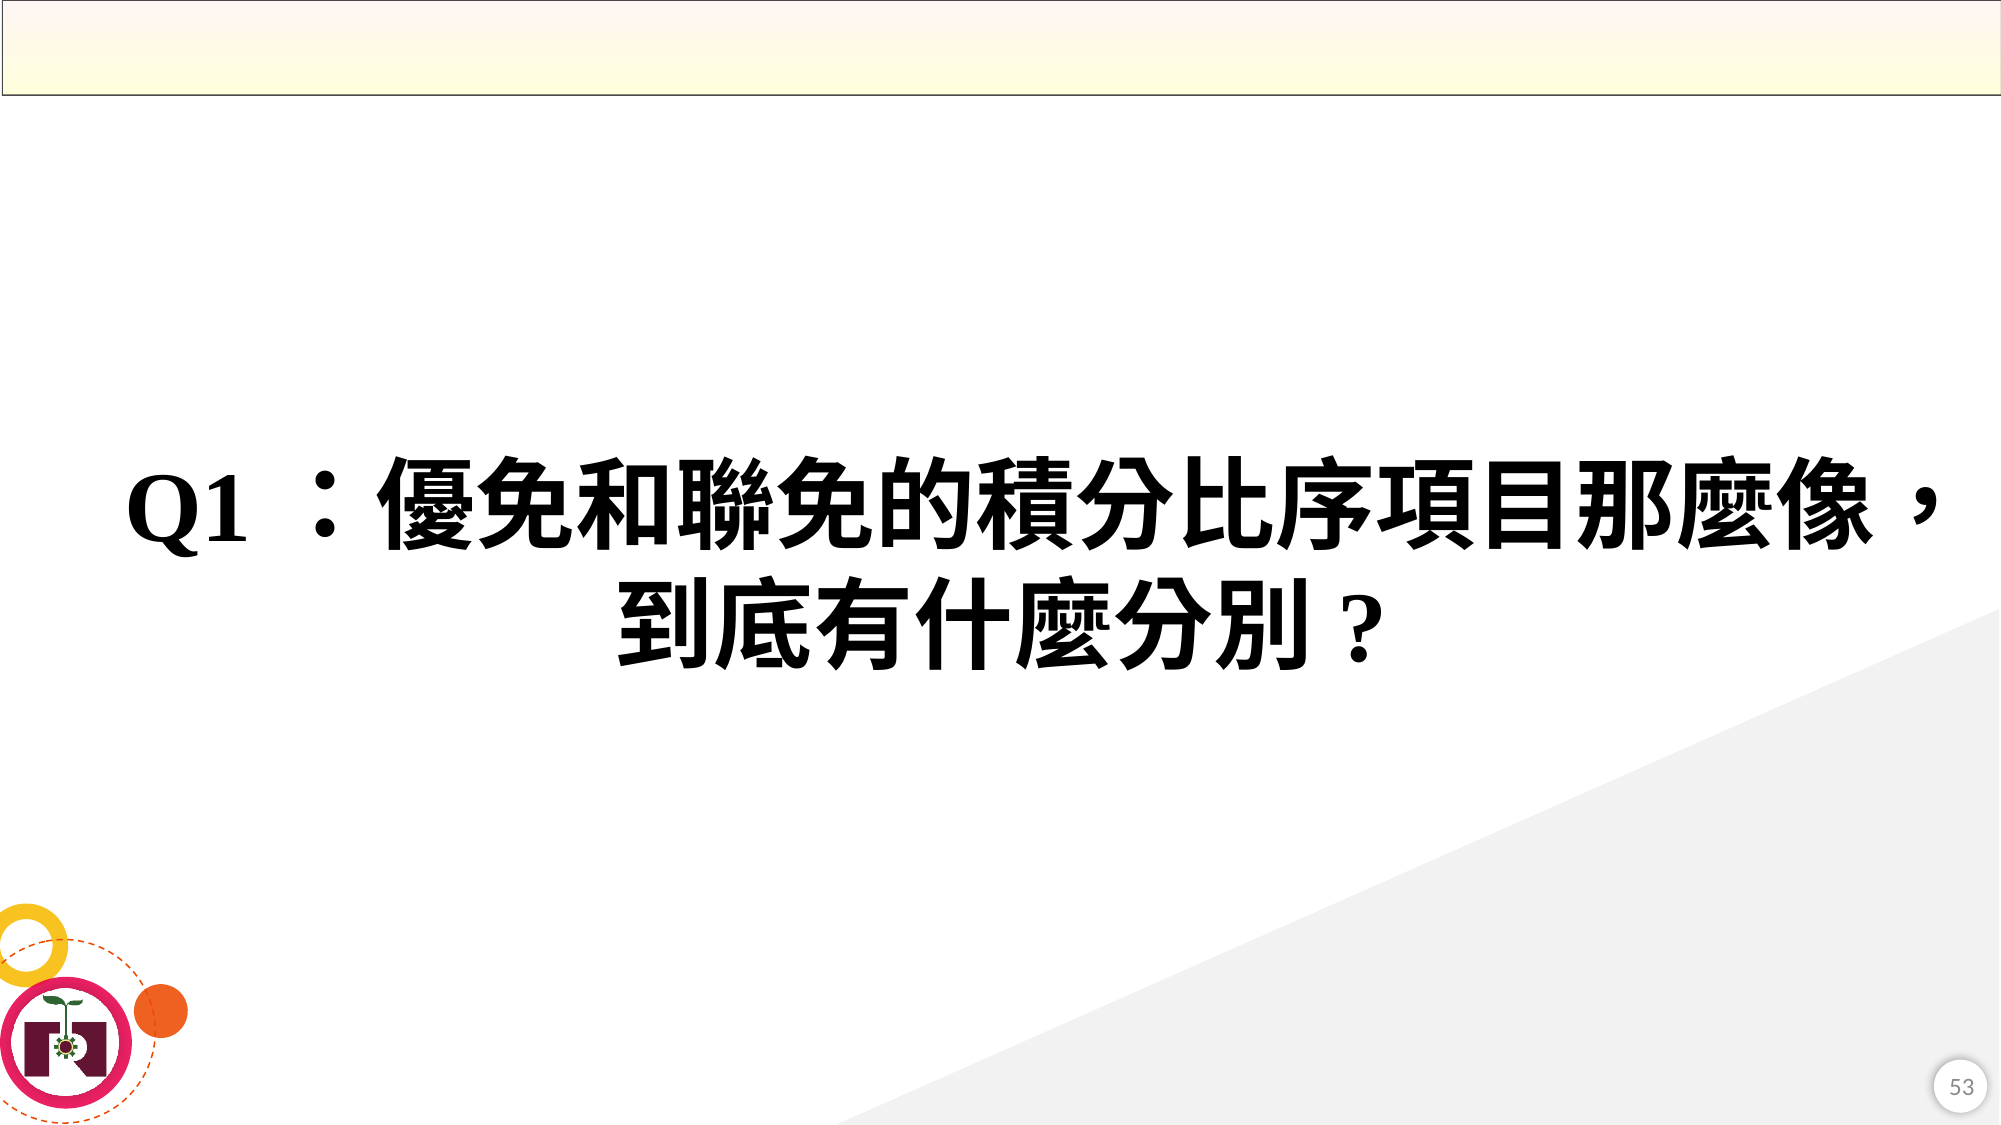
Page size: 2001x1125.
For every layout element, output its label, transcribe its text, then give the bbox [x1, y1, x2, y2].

picture [11, 988, 119, 1096]
text_box Q1：優免和聯免的積分比序項目那麼像，到底有什麼分別? [73, 433, 1927, 689]
